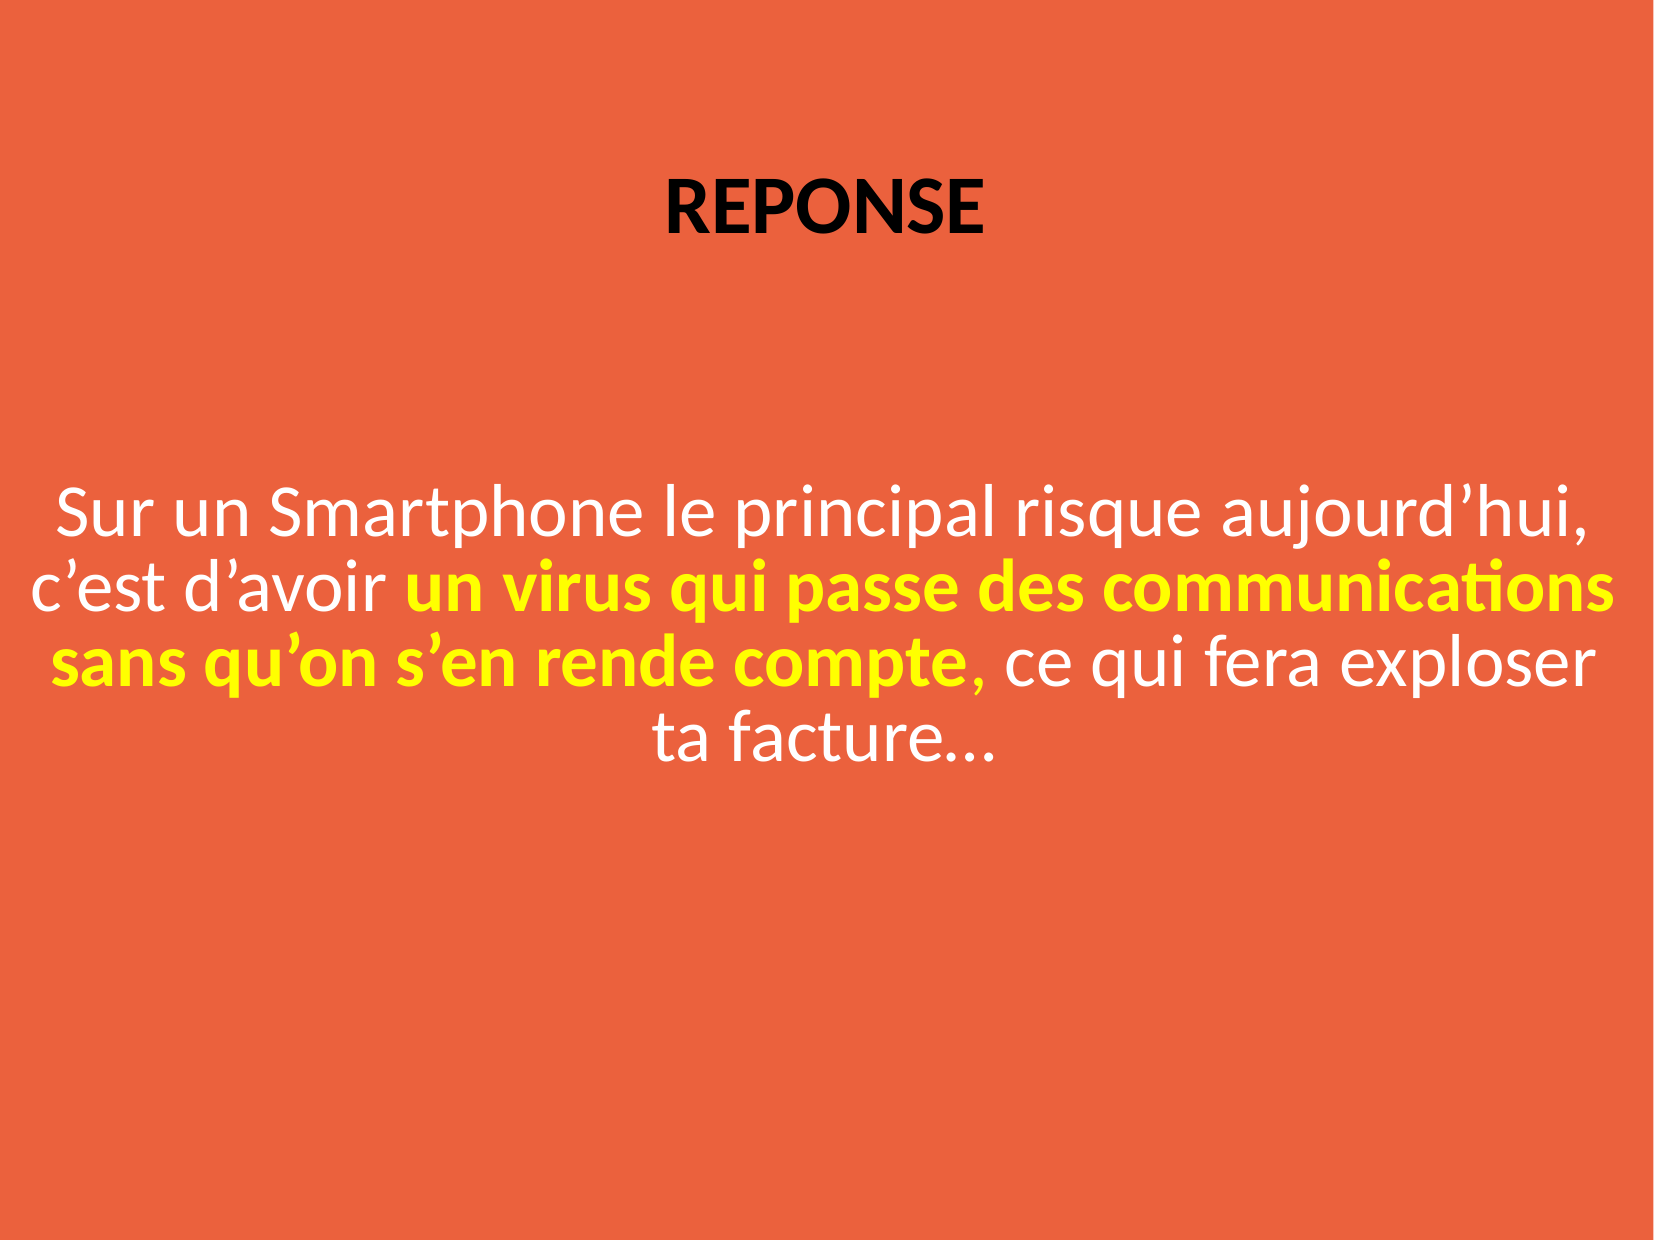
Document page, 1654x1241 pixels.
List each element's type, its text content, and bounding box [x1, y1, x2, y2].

text_box REPONSE [472, 163, 1179, 280]
text_box Sur un Smartphone le principal risque aujourd’hui, c’est d’avoir un virus qui passe des communications sans qu’on s’en rende compte, ce qui fera exploser ta facture… [0, 472, 1648, 855]
